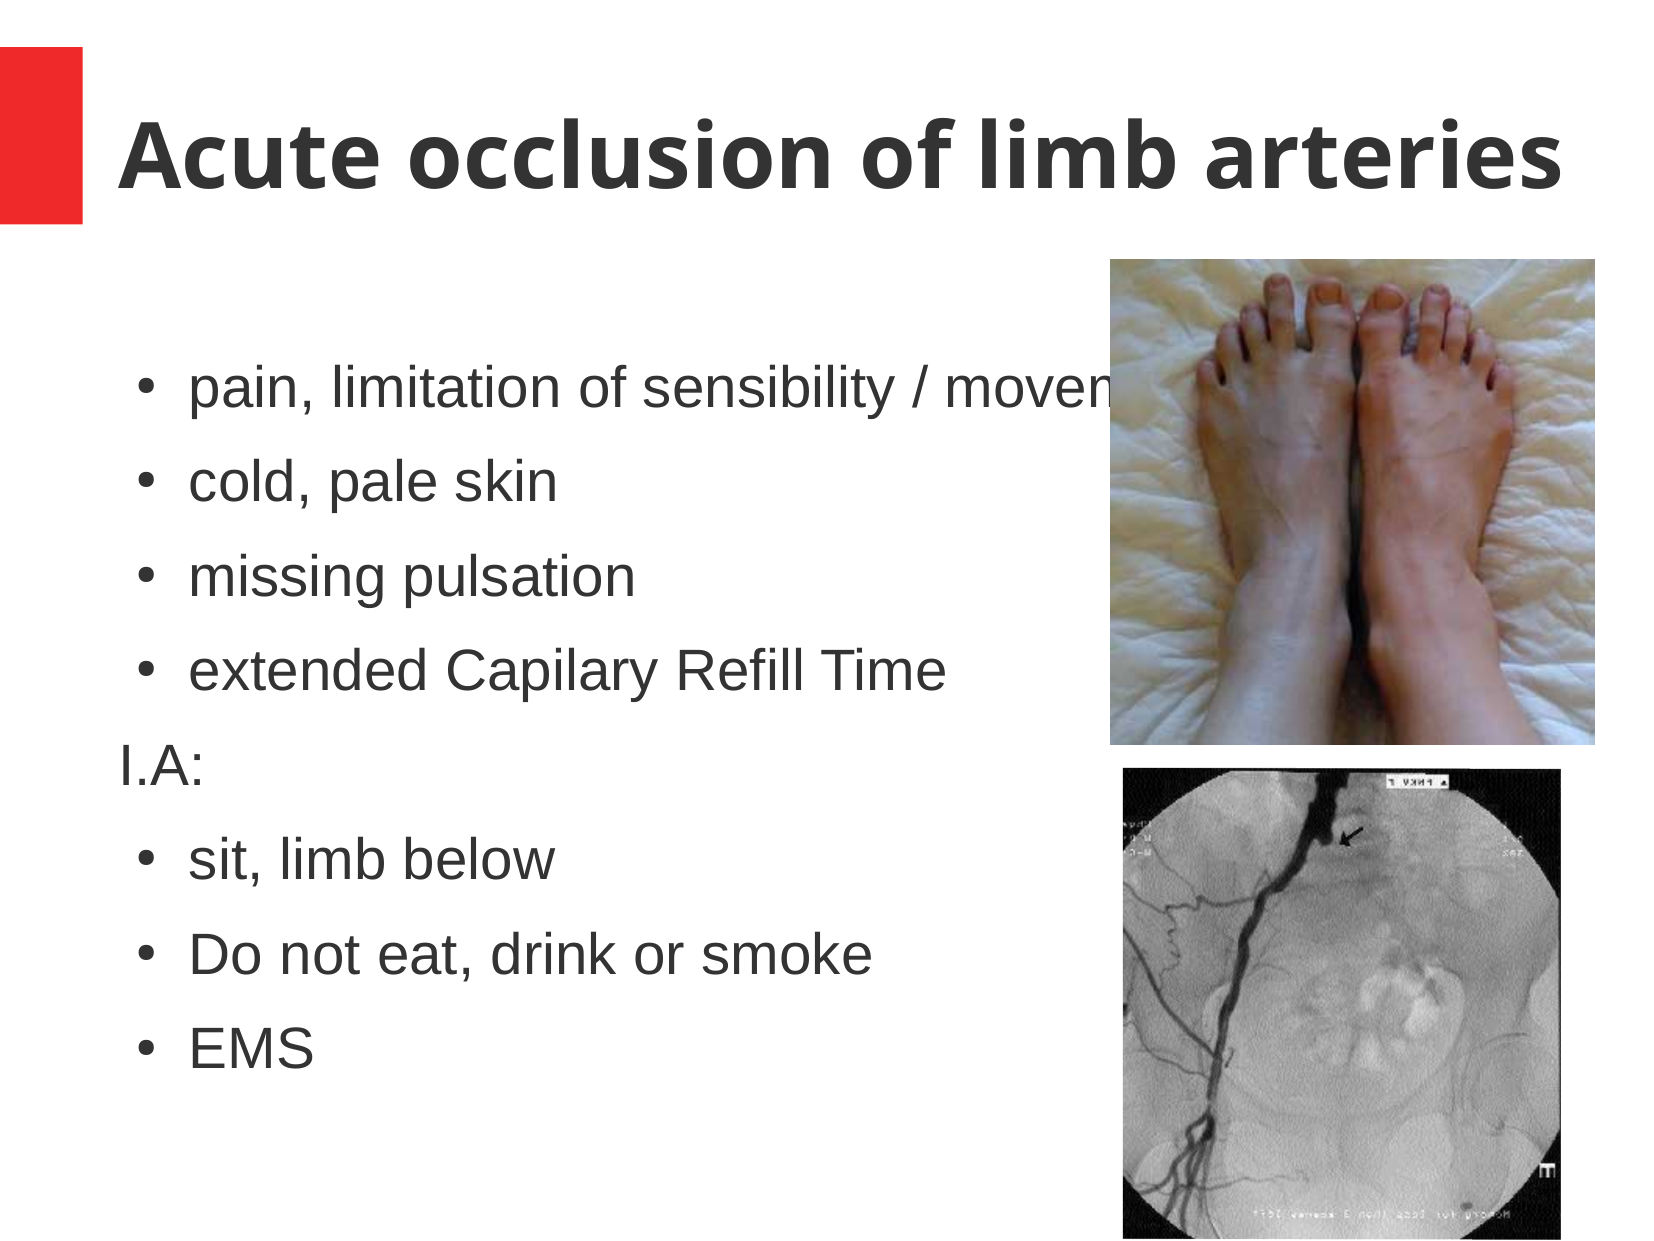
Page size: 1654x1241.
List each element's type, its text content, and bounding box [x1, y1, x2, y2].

title Acute occlusion of limb arteries [118, 27, 1571, 278]
list pain, limitation of sensibility / movement cold, pale skin missing pulsation extended Capilary Refill Time I.A: sit, limb below Do not eat, drink or smoke EMS [118, 354, 1536, 1074]
picture [1122, 767, 1561, 1240]
picture [1110, 259, 1595, 745]
